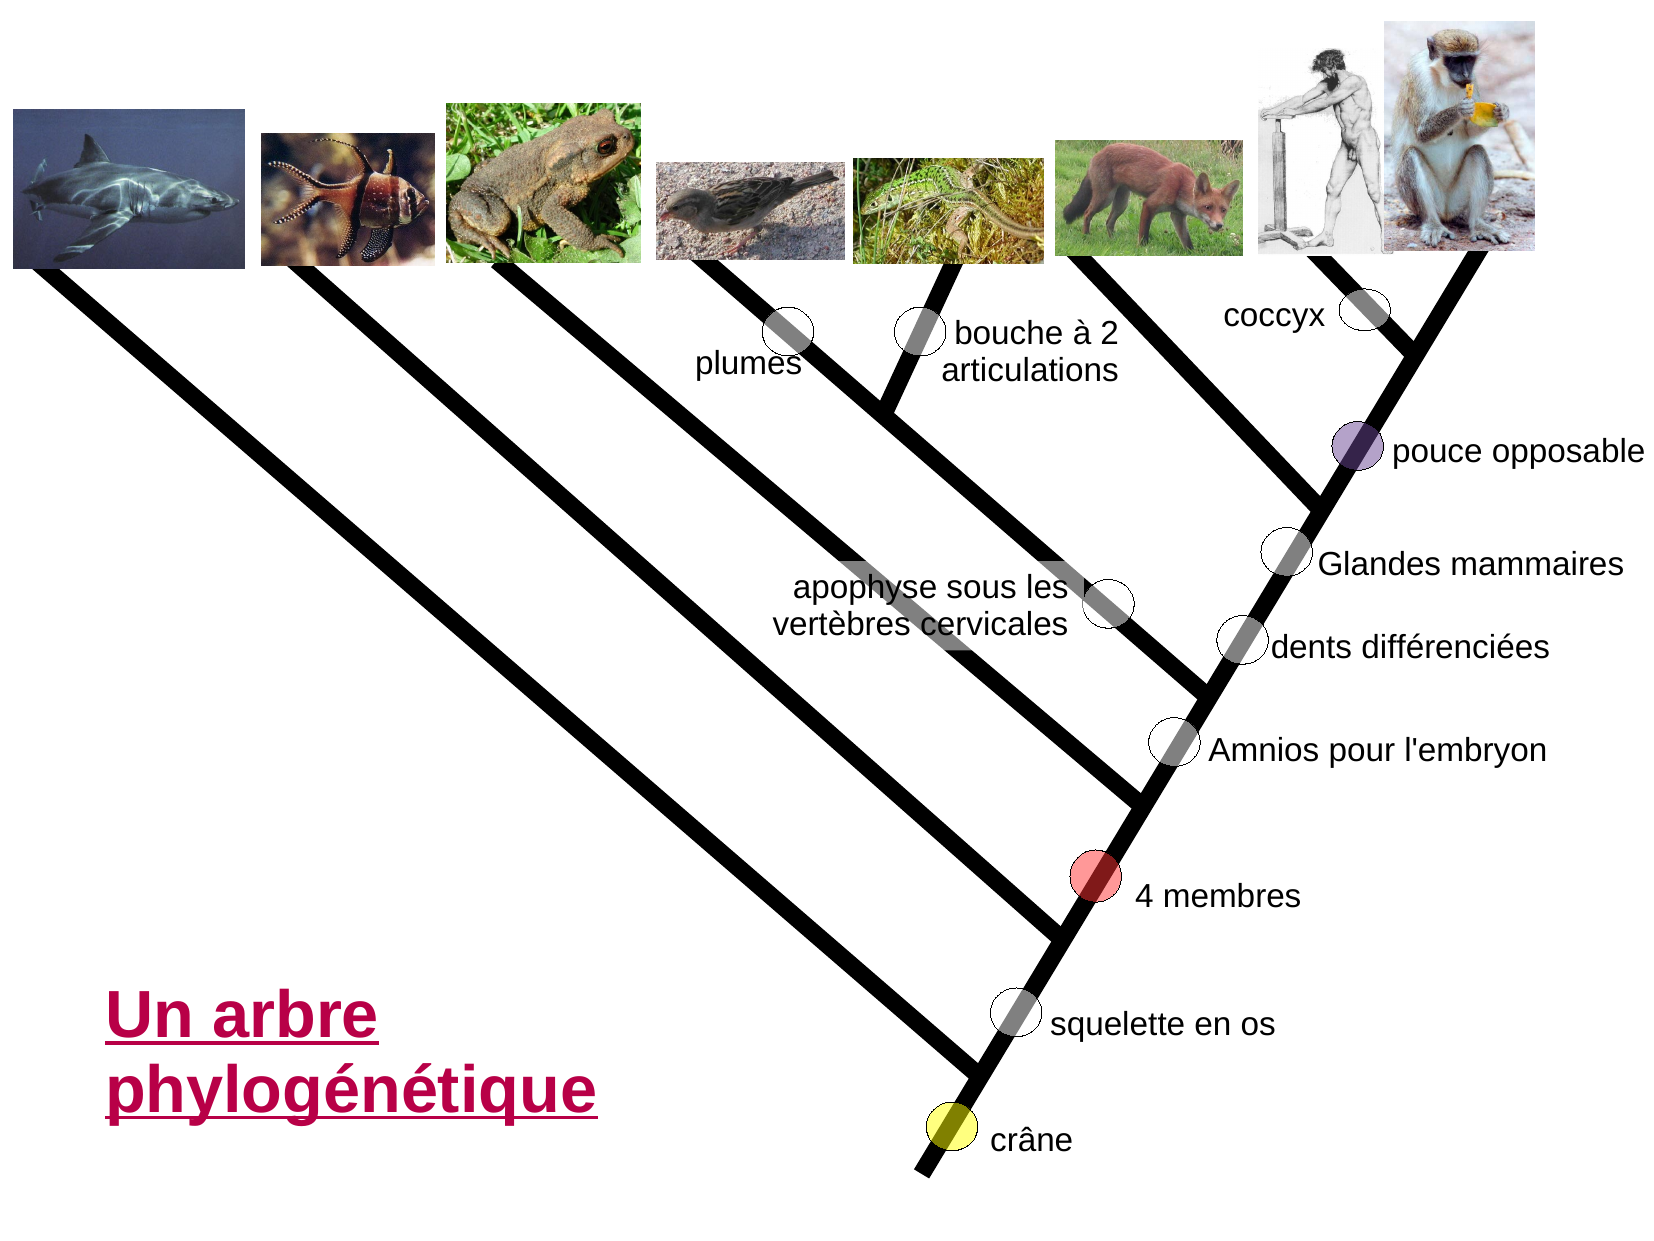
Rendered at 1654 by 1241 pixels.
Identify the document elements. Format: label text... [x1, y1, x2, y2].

text_box [894, 307, 946, 356]
text_box [1260, 527, 1308, 572]
picture [656, 162, 845, 260]
text_box [1331, 421, 1384, 471]
picture [1258, 21, 1535, 256]
picture [446, 103, 641, 263]
text_box [990, 987, 1037, 1037]
text_box [762, 307, 814, 337]
text_box apophyse sous les vertèbres cervicales [757, 561, 1084, 651]
text_box Amnios pour l'embryon [1183, 723, 1563, 780]
text_box [1069, 849, 1122, 903]
picture [853, 158, 1044, 264]
text_box [1341, 288, 1391, 331]
text_box coccyx [1194, 289, 1341, 349]
text_box dents différenciées [1256, 621, 1623, 676]
text_box squelette en os [1035, 997, 1297, 1056]
text_box plumes [671, 337, 818, 397]
text_box 4 membres [1115, 870, 1317, 923]
text_box [1148, 717, 1191, 767]
text_box Glandes mammaires [1272, 537, 1640, 592]
picture [261, 133, 435, 266]
text_box [1216, 615, 1259, 665]
text_box bouche à 2 articulations [917, 307, 1134, 403]
picture [1055, 140, 1243, 257]
picture [13, 109, 245, 269]
text_box crâne [975, 1113, 1090, 1167]
text_box [1084, 579, 1135, 629]
text_box pouce opposable [1372, 424, 1654, 477]
text_box Un arbre phylogénétique [90, 969, 614, 1134]
text_box [926, 1102, 978, 1151]
